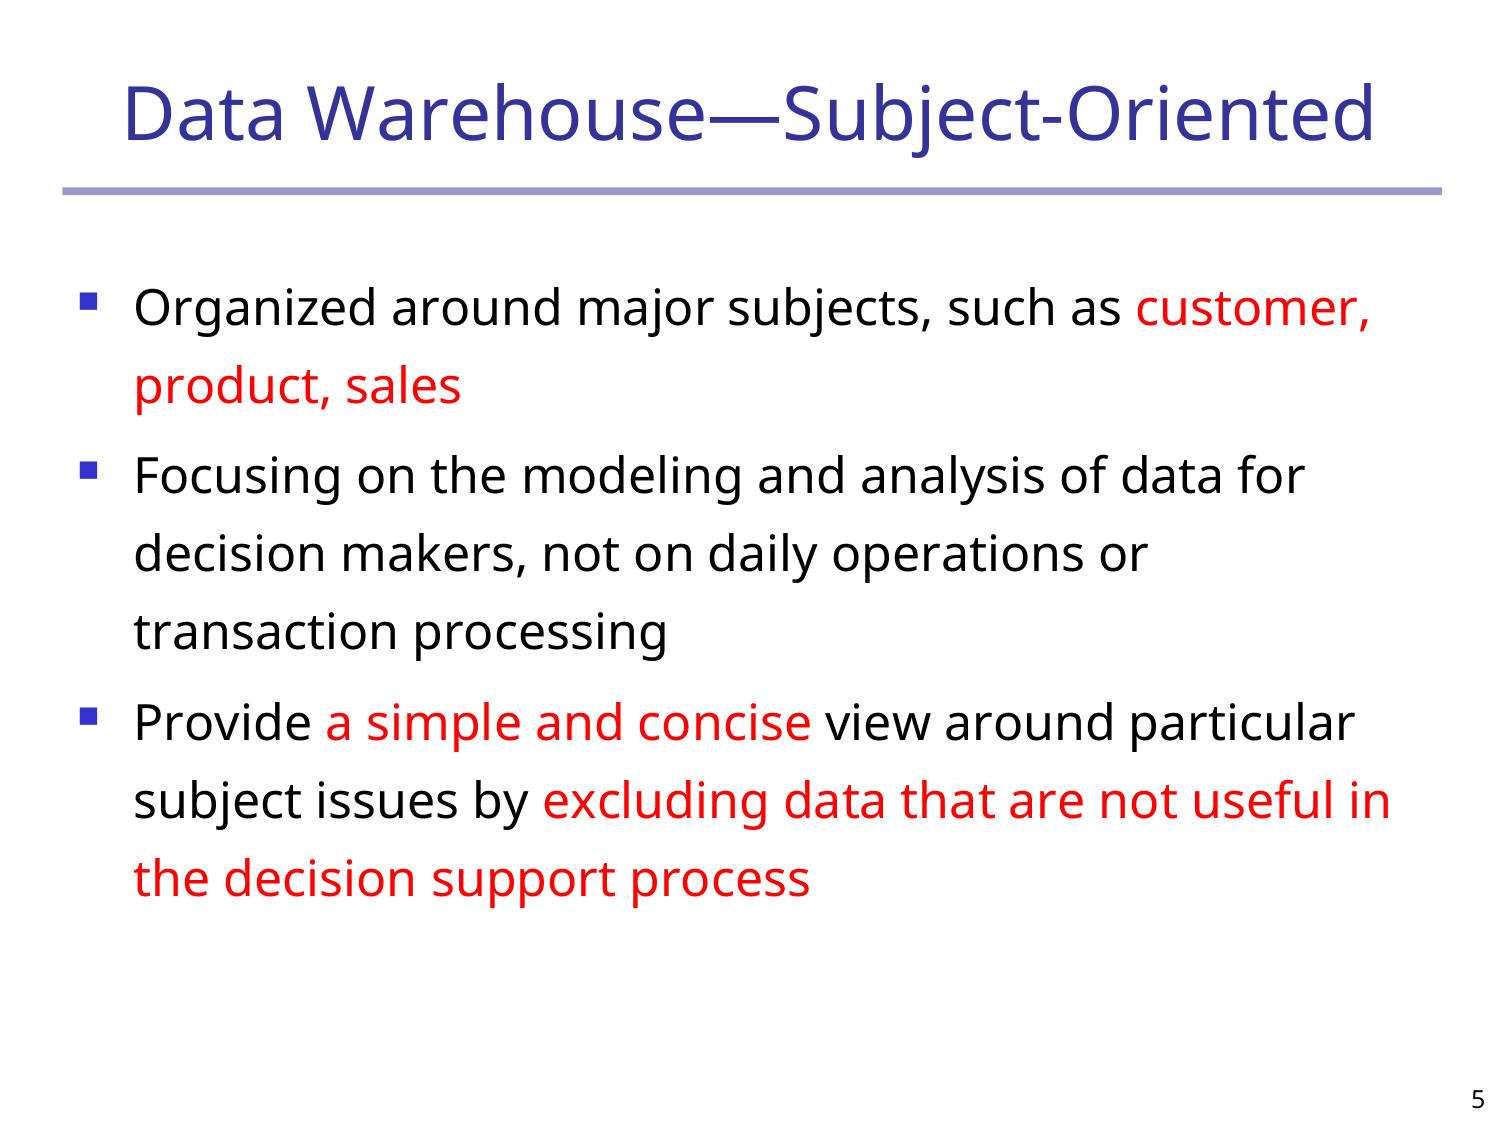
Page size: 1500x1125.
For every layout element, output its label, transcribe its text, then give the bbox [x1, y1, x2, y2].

title Data Warehouse—Subject-Oriented [62, 49, 1438, 163]
list Organized around major subjects, such as customer, product, sales Focusing on the modeling and analysis of data for decision makers, not on daily operations or transaction processing Provide a simple and concise view around particular subject issues by excluding data that are not useful in the decision support process [62, 249, 1426, 1007]
text_box <number> [1187, 1050, 1500, 1125]
